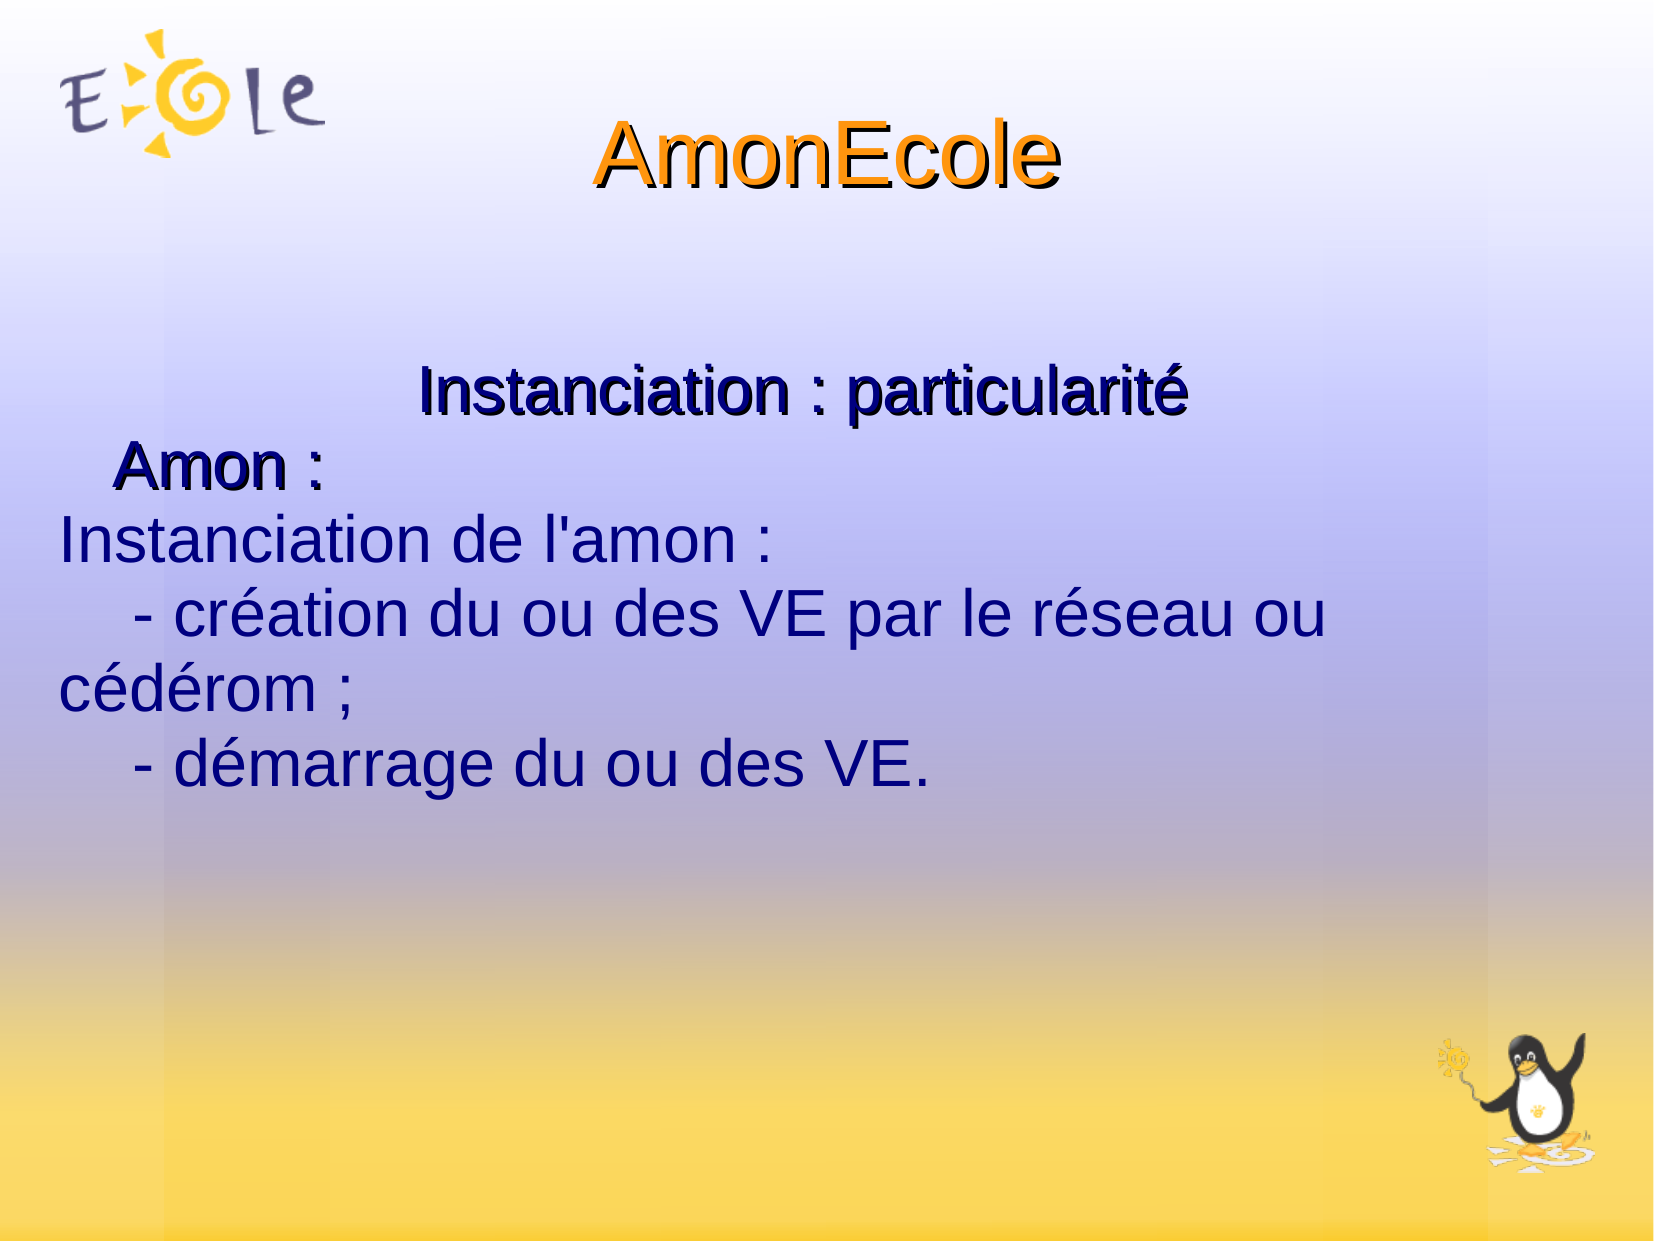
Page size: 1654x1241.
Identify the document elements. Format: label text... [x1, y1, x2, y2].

title AmonEcole [82, 49, 1571, 257]
text_box Instanciation : particularité Amon : Instanciation de l'amon : - création du ou des VE par le réseau ou cédérom ; - démarrage du ou des VE. [59, 346, 1548, 882]
picture [0, 0, 1654, 1241]
